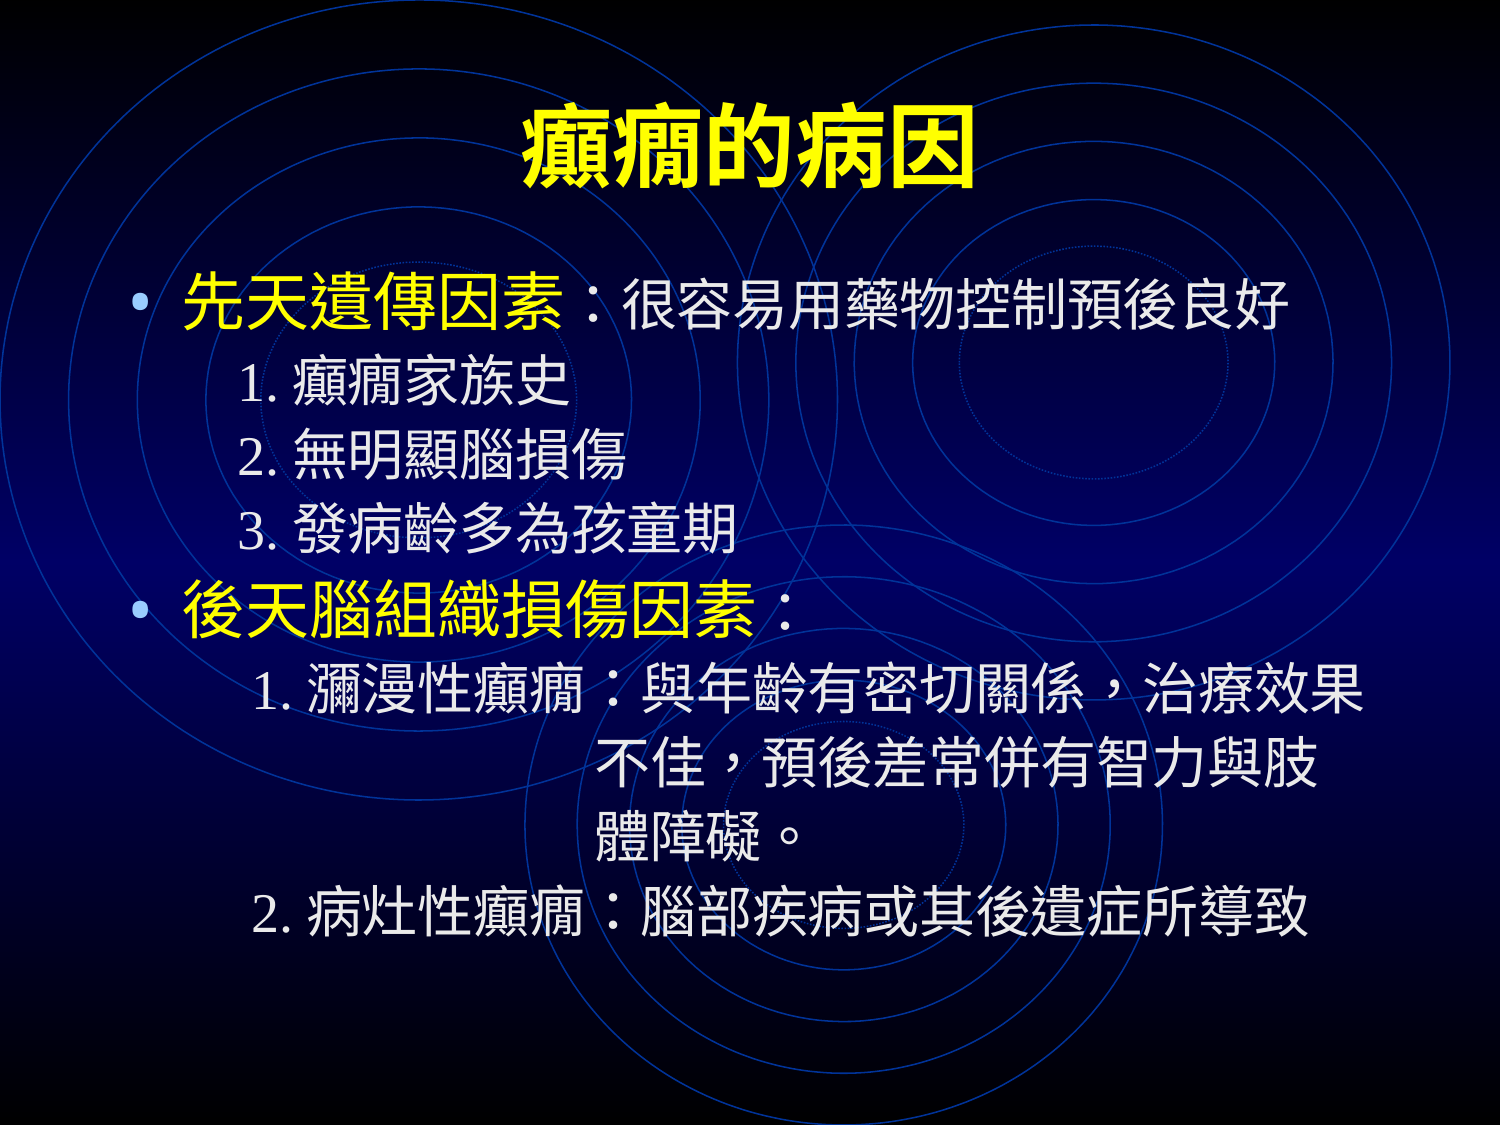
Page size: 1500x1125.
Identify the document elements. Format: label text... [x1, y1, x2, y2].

list 先天遺傳因素：很容易用藥物控制預後良好 1.癲癇家族史 2.無明顯腦損傷 3.發病齡多為孩童期 後天腦組織損傷因素： 1.瀰漫性癲癇：與年齡有密切關係，治療效果 不佳，預後差常併有智力與肢 體障礙。 2.病灶性癲癇：腦部疾病或其後遺症所導致 [112, 262, 1388, 1000]
title 癲癇的病因 [112, 50, 1388, 238]
